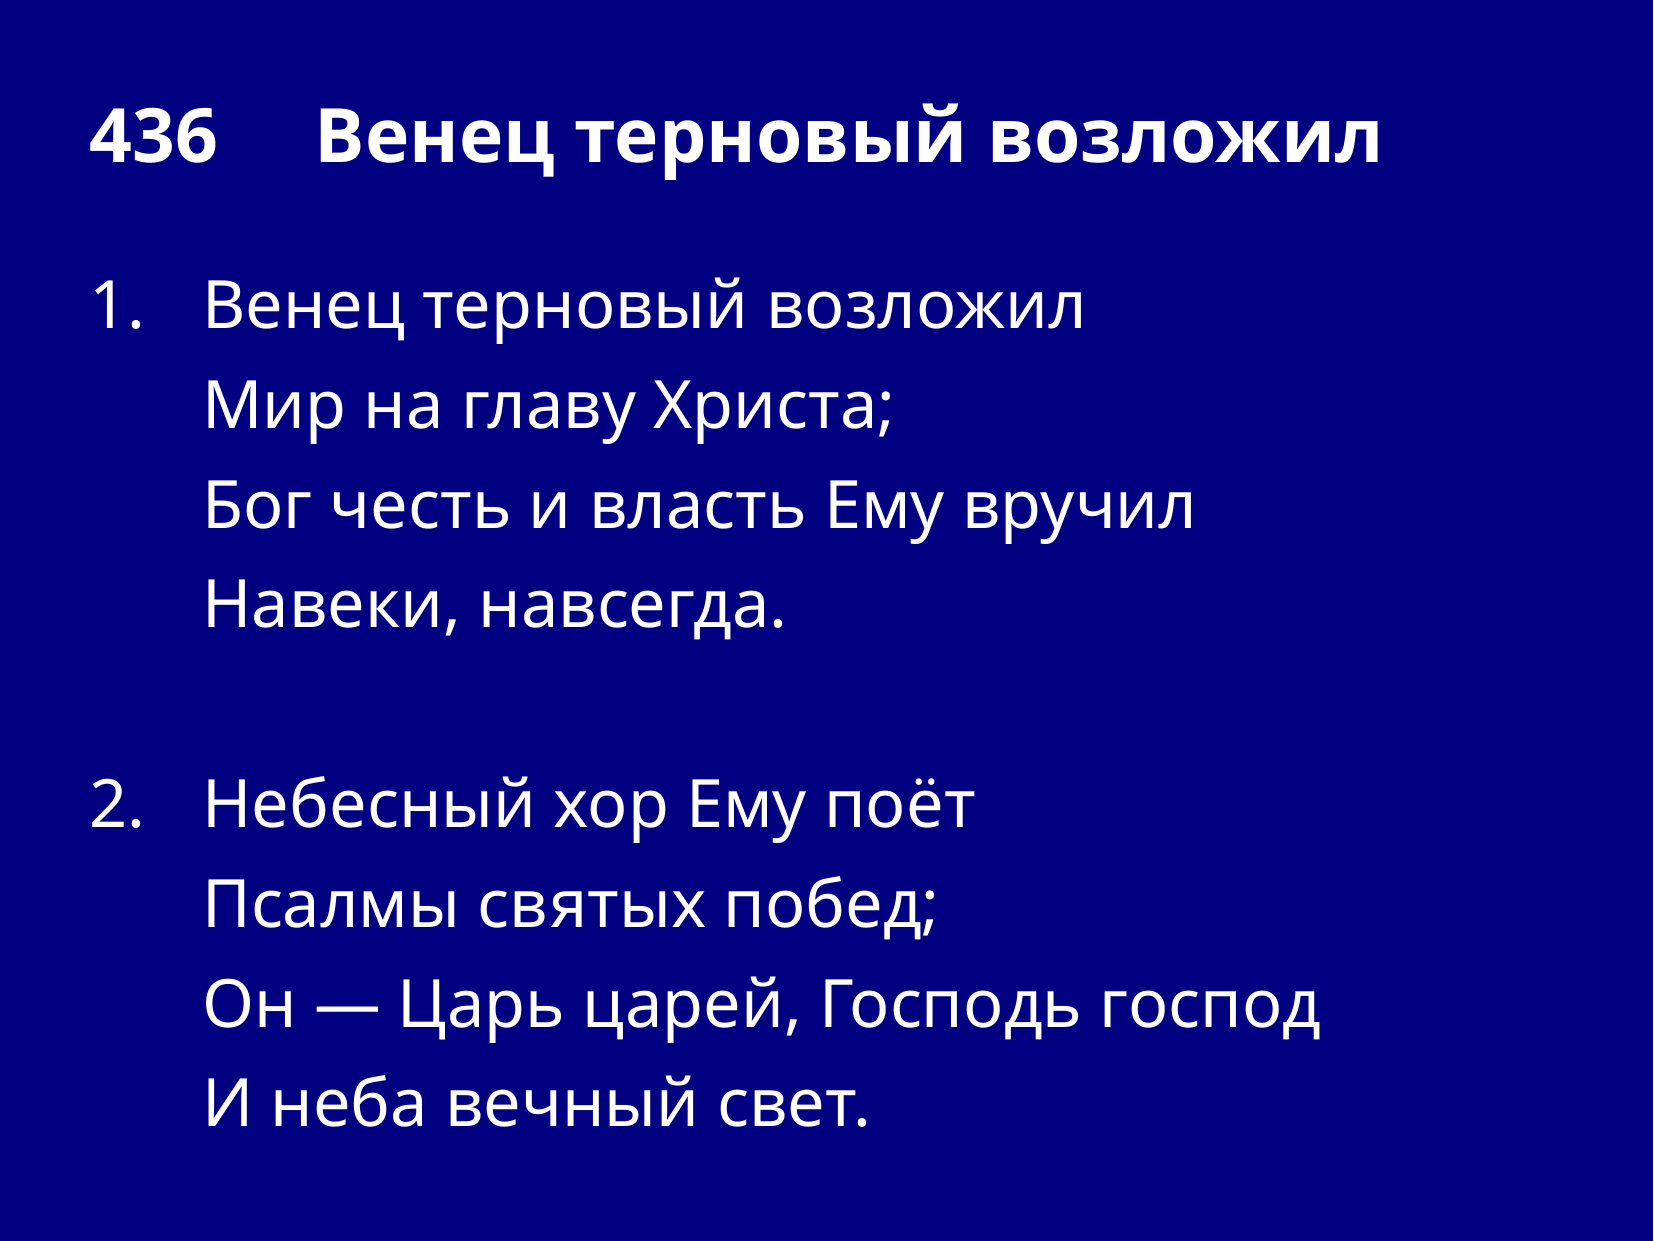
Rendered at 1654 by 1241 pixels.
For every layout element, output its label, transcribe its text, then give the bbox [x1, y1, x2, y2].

text_box 1. Венец терновый возложил Мир на главу Христа; Бог честь и власть Ему вручил Навеки, навсегда. 2. Небесный хор Ему поёт Псалмы святых побед; Он — Царь царей, Господь господ И неба вечный свет. [75, 188, 1576, 1163]
text_box 436 Венец терновый возложил [75, 75, 1576, 188]
